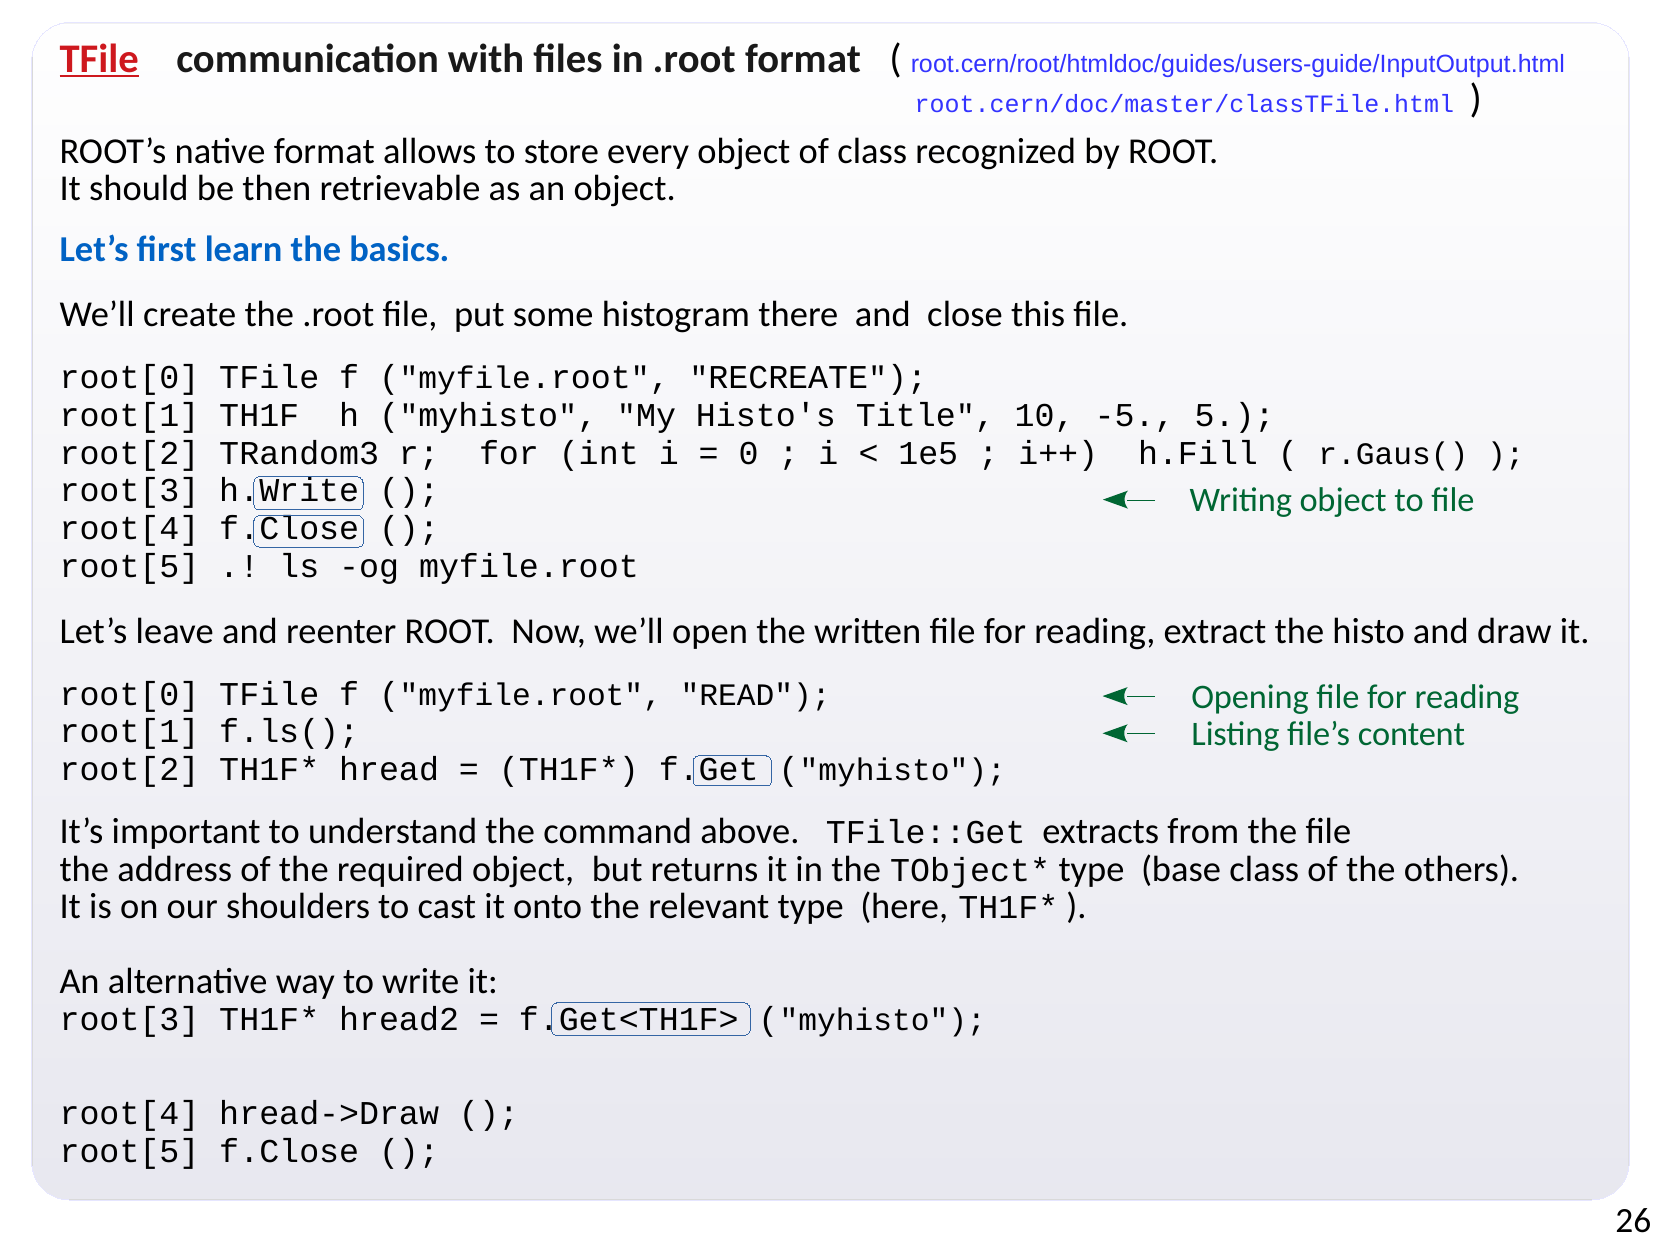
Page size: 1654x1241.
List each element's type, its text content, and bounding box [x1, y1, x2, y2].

text_box [31, 22, 1625, 1201]
text_box Writing object to file [1174, 478, 1504, 539]
text_box TFile communication with files in .root format ( root.cern/root/htmldoc/guides/users-guide/InputOutput.html root.cern/doc/master/classTFile.html ) ROOT’s native format allows to store every object of class recognized by ROOT. It should be then retrievable as an object. Let’s first learn the basics. We’ll create the .root file, put some histogram there and close this file. root[0] TFile f ("myfile.root", "RECREATE"); root[1] TH1F h ("myhisto", "My Histo's Title", 10, -5., 5.); root[2] TRandom3 r; for (int i = 0 ; i < 1e5 ; i++) h.Fill ( r.Gaus() ); root[3] h.Write (); root[4] f.Close (); root[5] .! ls -og myfile.root Let’s leave and reenter ROOT. Now, we’ll open the written file for reading, extract the histo and draw it. root[0] TFile f ("myfile.root", "READ"); root[1] f.ls(); root[2] TH1F* hread = (TH1F*) f.Get ("myhisto"); It’s important to understand the command above. TFile::Get extracts from the file the address of the required object, but returns it in the TObject* type (base class of the others). It is on our shoulders to cast it onto the relevant type (here, TH1F* ). An alternative way to write it: root[3] TH1F* hread2 = f.Get<TH1F> ("myhisto"); root[4] hread->Draw (); root[5] f.Close (); [44, 34, 1630, 1180]
text_box Opening file for reading [1176, 675, 1555, 712]
text_box Listing file’s content [1176, 712, 1555, 773]
